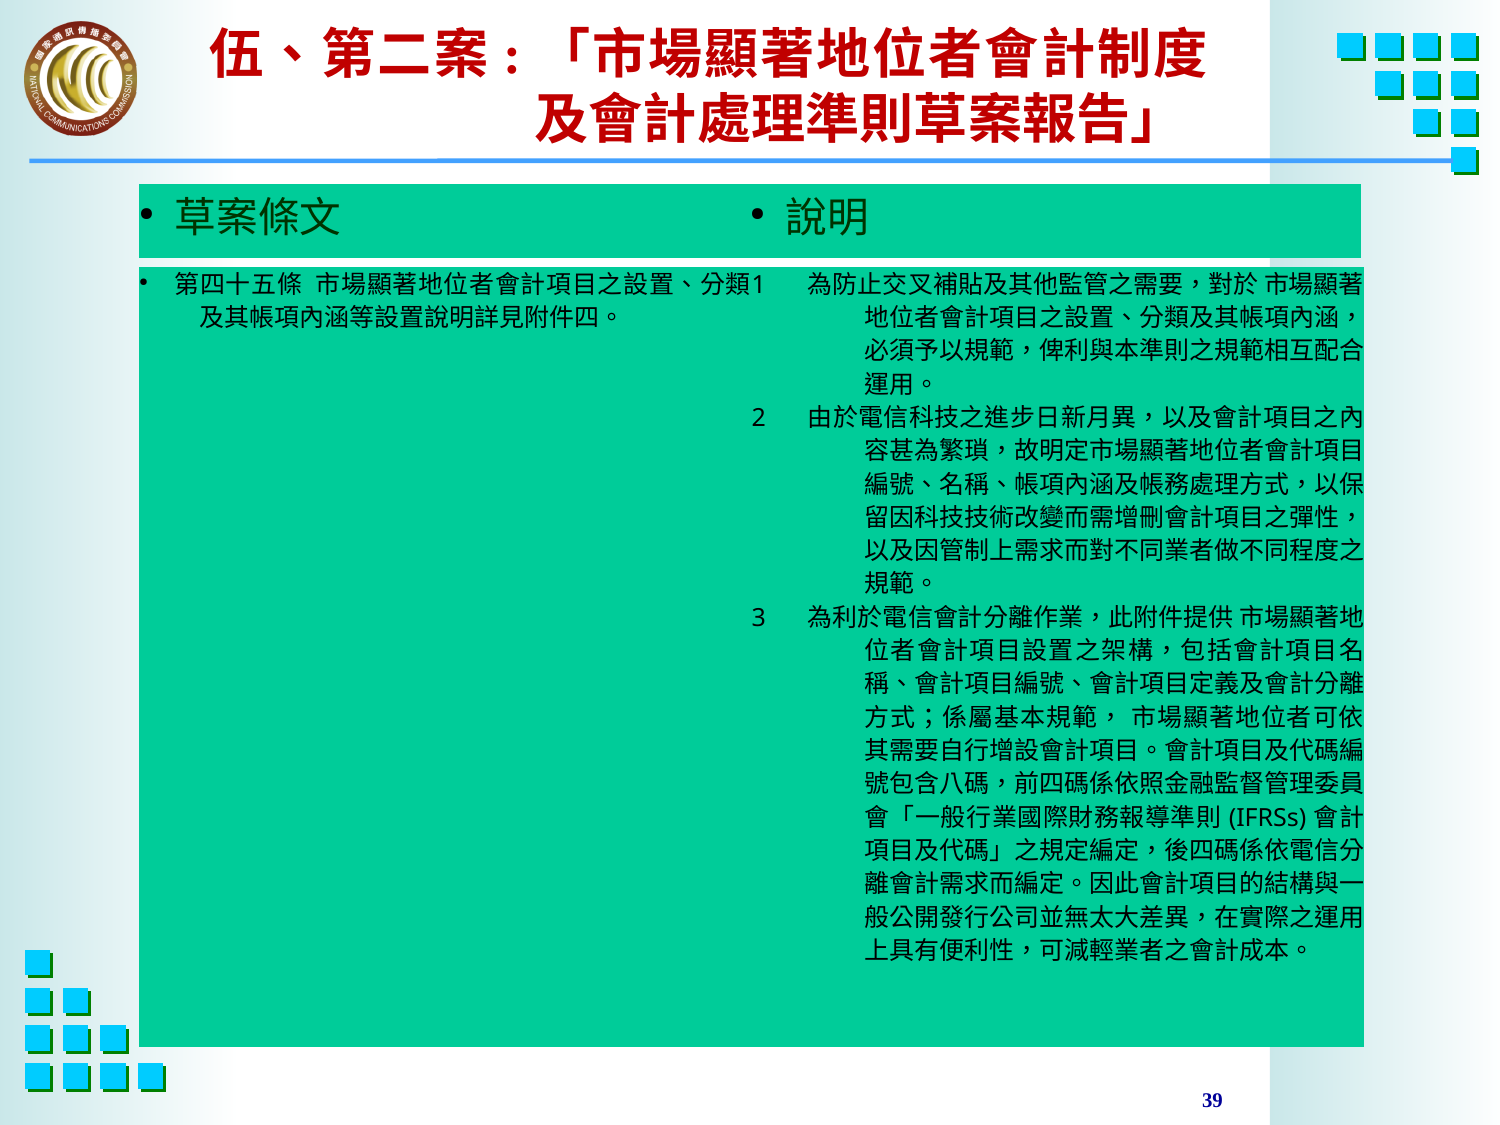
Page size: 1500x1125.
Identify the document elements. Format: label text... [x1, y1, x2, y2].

title 伍、第二案:「市場顯著地位者會計制度及會計處理準則草案報告」 [194, 7, 1223, 161]
table_header 說明 [750, 184, 1361, 258]
table_header 第四十五條 市場顯著地位者會計項目之設置、分類及其帳項內涵等設置說明詳見附件四。 [139, 267, 752, 1047]
table_header 草案條文 [139, 184, 750, 258]
table_header 為防止交叉補貼及其他監管之需要，對於 市場顯著地位者會計項目之設置、分類及其帳項內涵，必須予以規範，俾利與本準則之規範相互配合運用。 由於電信科技之進步日新月異，以及會計項目之內容甚為繁瑣，故明定市場顯著地位者會計項目編號、名稱、帳項內涵及帳務處理方式，以保留因科技技術改變而需增刪會計項目之彈性，以及因管制上需求而對不同業者做不同程度之規範。 為利於電信會計分離作業，此附件提供 市場顯著地位者會計項目設置之架構，包括會計項目名稱、會計項目編號、會計項目定義及會計分離方式；係屬基本規範， 市場顯著地位者可依其需要自行增設會計項目。會計項目及代碼編號包含八碼，前四碼係依照金融監督管理委員會「一般行業國際財務報導準則(IFRSs)會計項目及代碼」之規定編定，後四碼係依電信分離會計需求而編定。因此會計項目的結構與一般公開發行公司並無太大差異，在實際之運用上具有便利性，可減輕業者之會計成本。 [752, 267, 1364, 1047]
